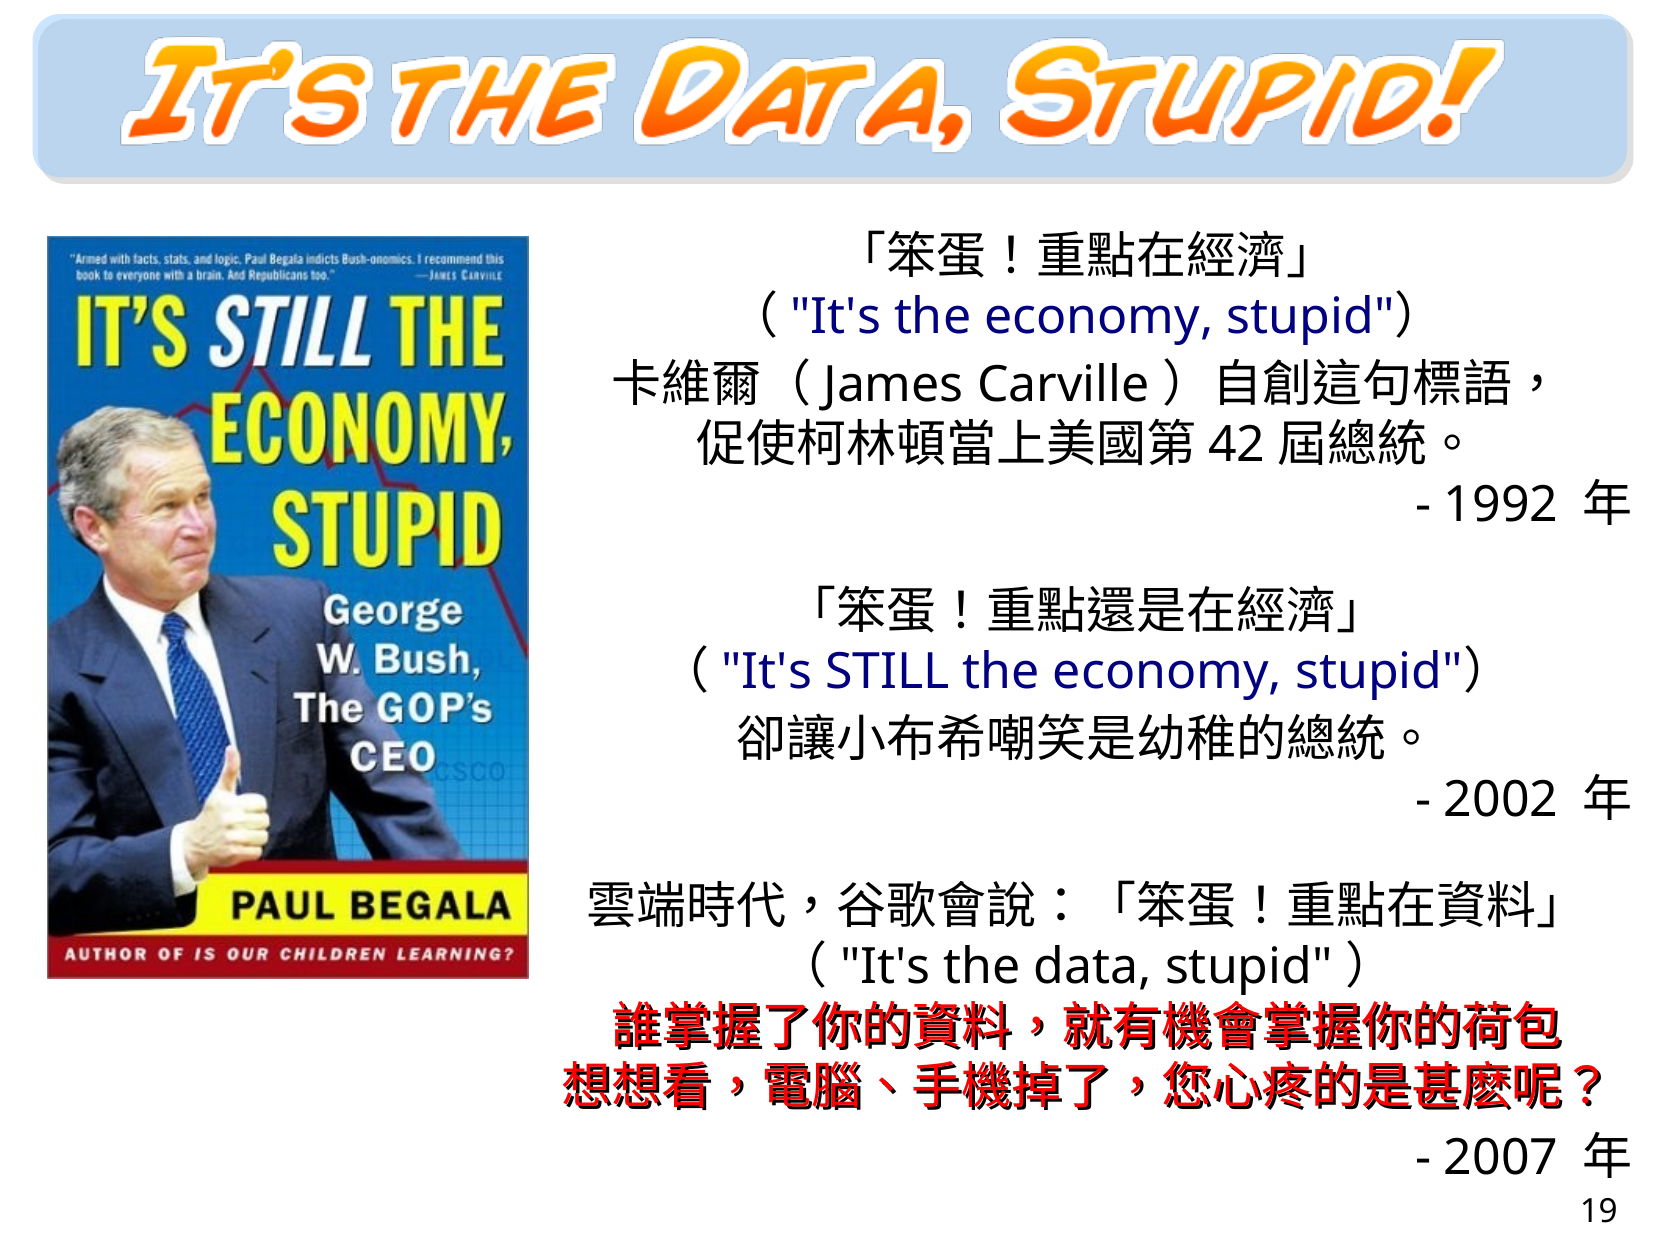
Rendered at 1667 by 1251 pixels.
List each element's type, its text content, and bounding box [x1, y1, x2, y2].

picture [47, 236, 529, 979]
text_box [32, 14, 1628, 178]
picture [118, 35, 1508, 161]
text_box 「笨蛋！重點還是在經濟」 （"It's STILL the economy, stupid"） 卻讓小布希嘲笑是幼稚的總統。 - 2002 年 [525, 570, 1648, 837]
text_box 雲端時代，谷歌會說：「笨蛋！重點在資料」 （"It's the data, stupid"） 誰掌握了你的資料，就有機會掌握你的荷包 想想看，電腦、手機掉了，您心疼的是甚麽呢？ - 2007 年 [525, 865, 1648, 1193]
text_box 「笨蛋！重點在經濟」 （"It's the economy, stupid"） 卡維爾（James Carville）自創這句標語， 促使柯林頓當上美國第42屆總統。 - 1992 年 [525, 216, 1648, 542]
picture [521, 752, 525, 764]
